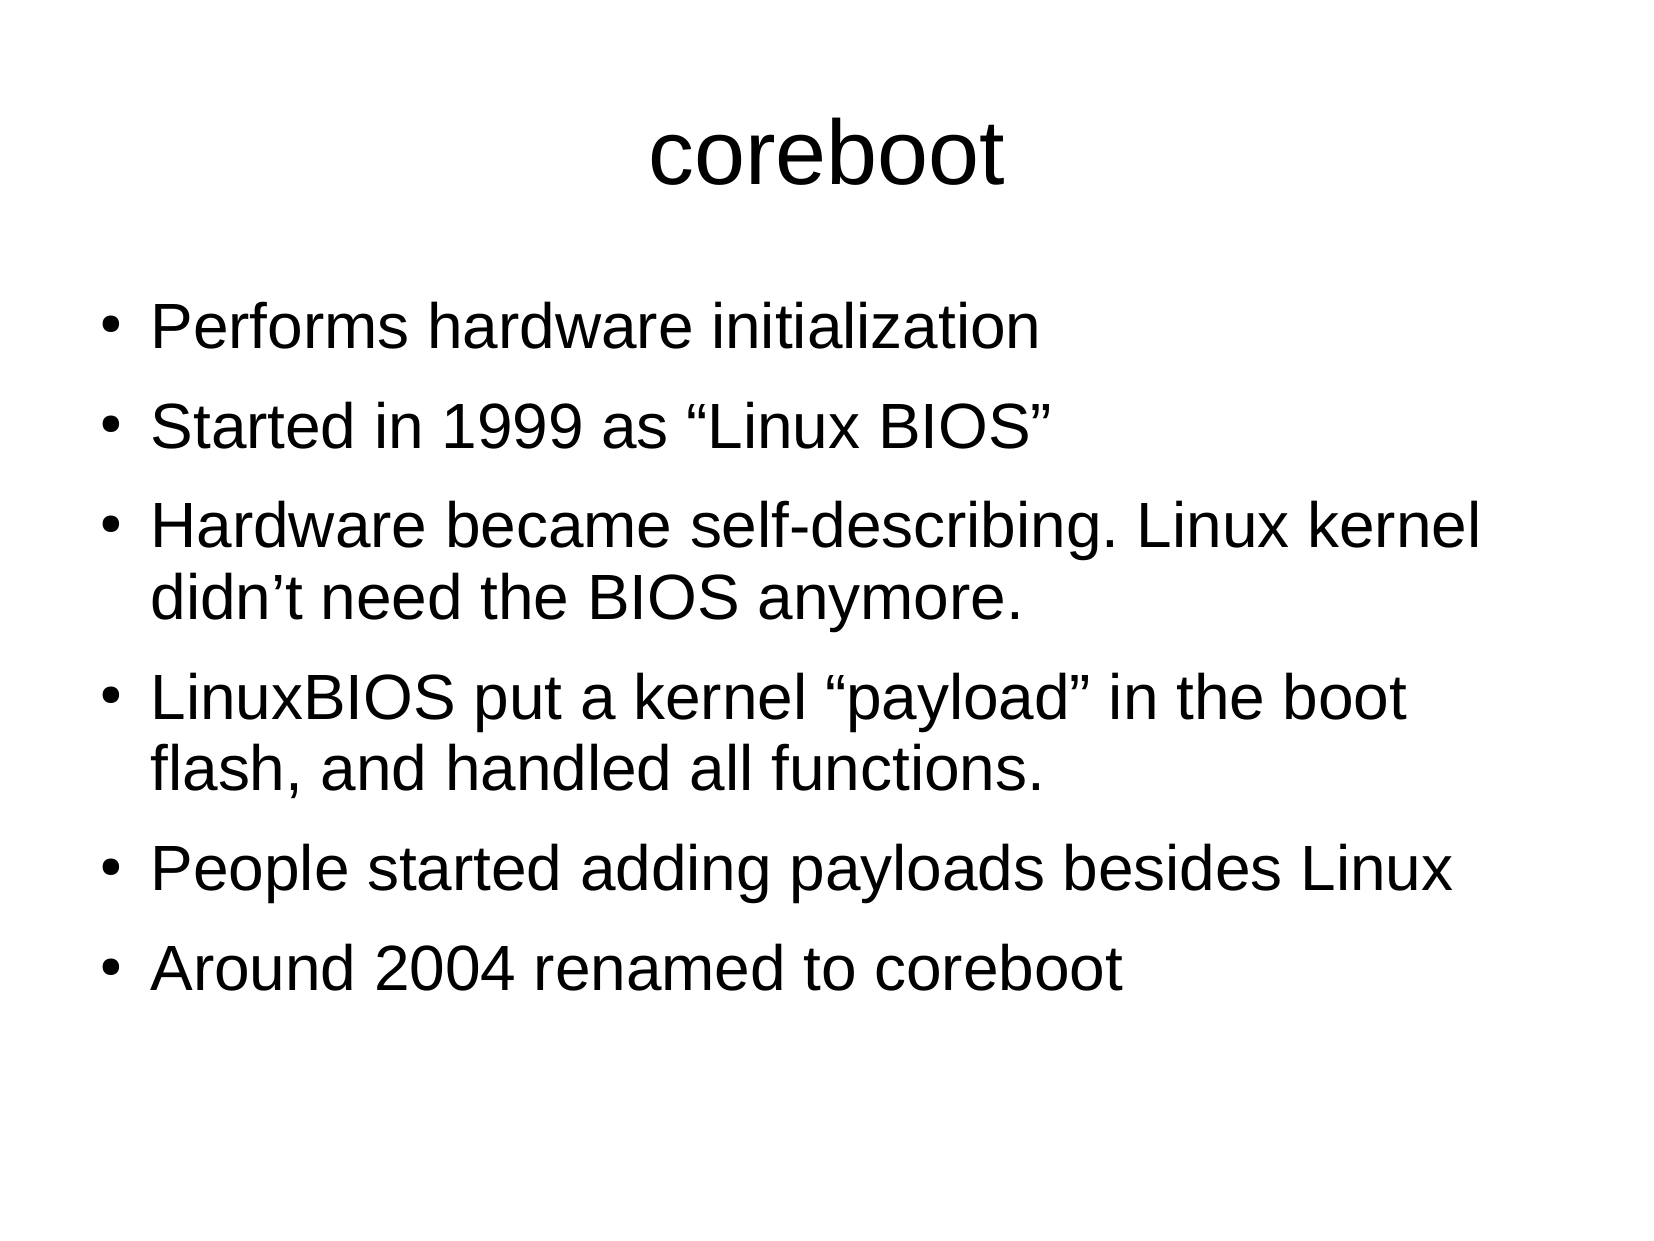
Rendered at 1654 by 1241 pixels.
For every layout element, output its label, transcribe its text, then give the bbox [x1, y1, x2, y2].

title coreboot [82, 49, 1571, 257]
list Performs hardware initialization Started in 1999 as “Linux BIOS” Hardware became self-describing. Linux kernel didn’t need the BIOS anymore. LinuxBIOS put a kernel “payload” in the boot flash, and handled all functions. People started adding payloads besides Linux Around 2004 renamed to coreboot [82, 290, 1571, 1010]
